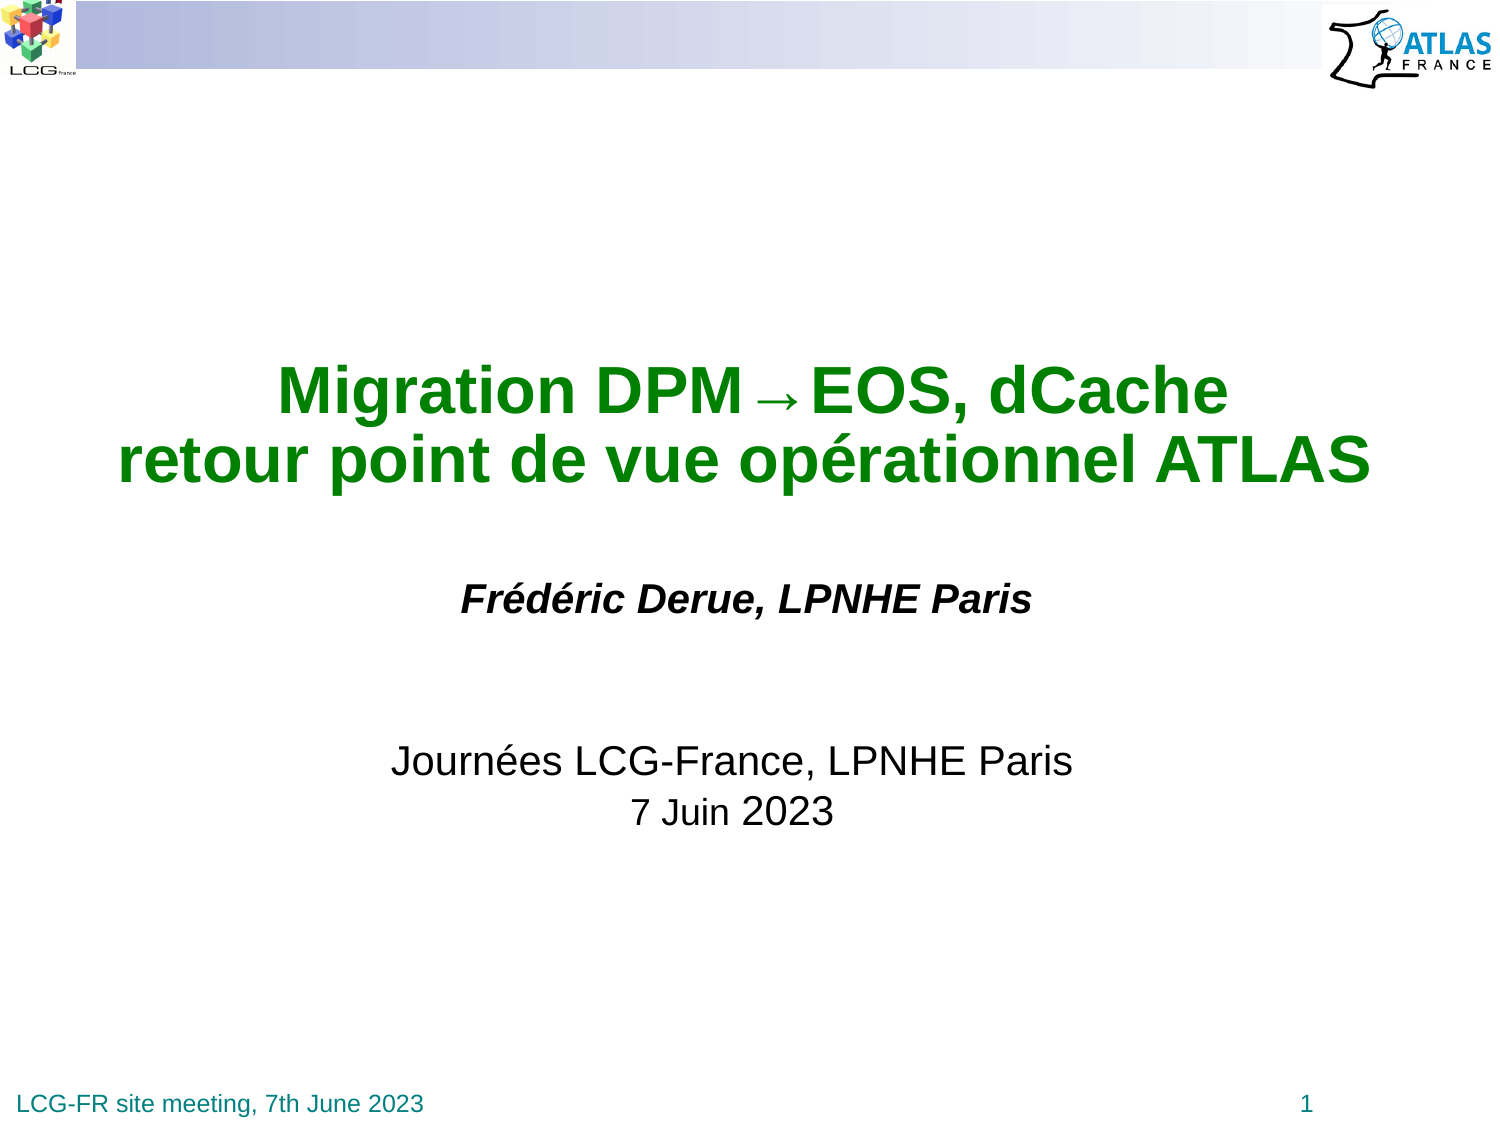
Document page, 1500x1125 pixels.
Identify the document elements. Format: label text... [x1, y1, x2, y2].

text_box Migration DPM→EOS, dCache retour point de vue opérationnel ATLAS [7, 342, 1500, 470]
text_box Journées LCG-France, LPNHE Paris 7 Juin 2023 [346, 726, 1119, 832]
picture [0, 0, 76, 75]
text_box Frédéric Derue, LPNHE Paris [401, 569, 1093, 628]
picture [1322, 5, 1498, 93]
